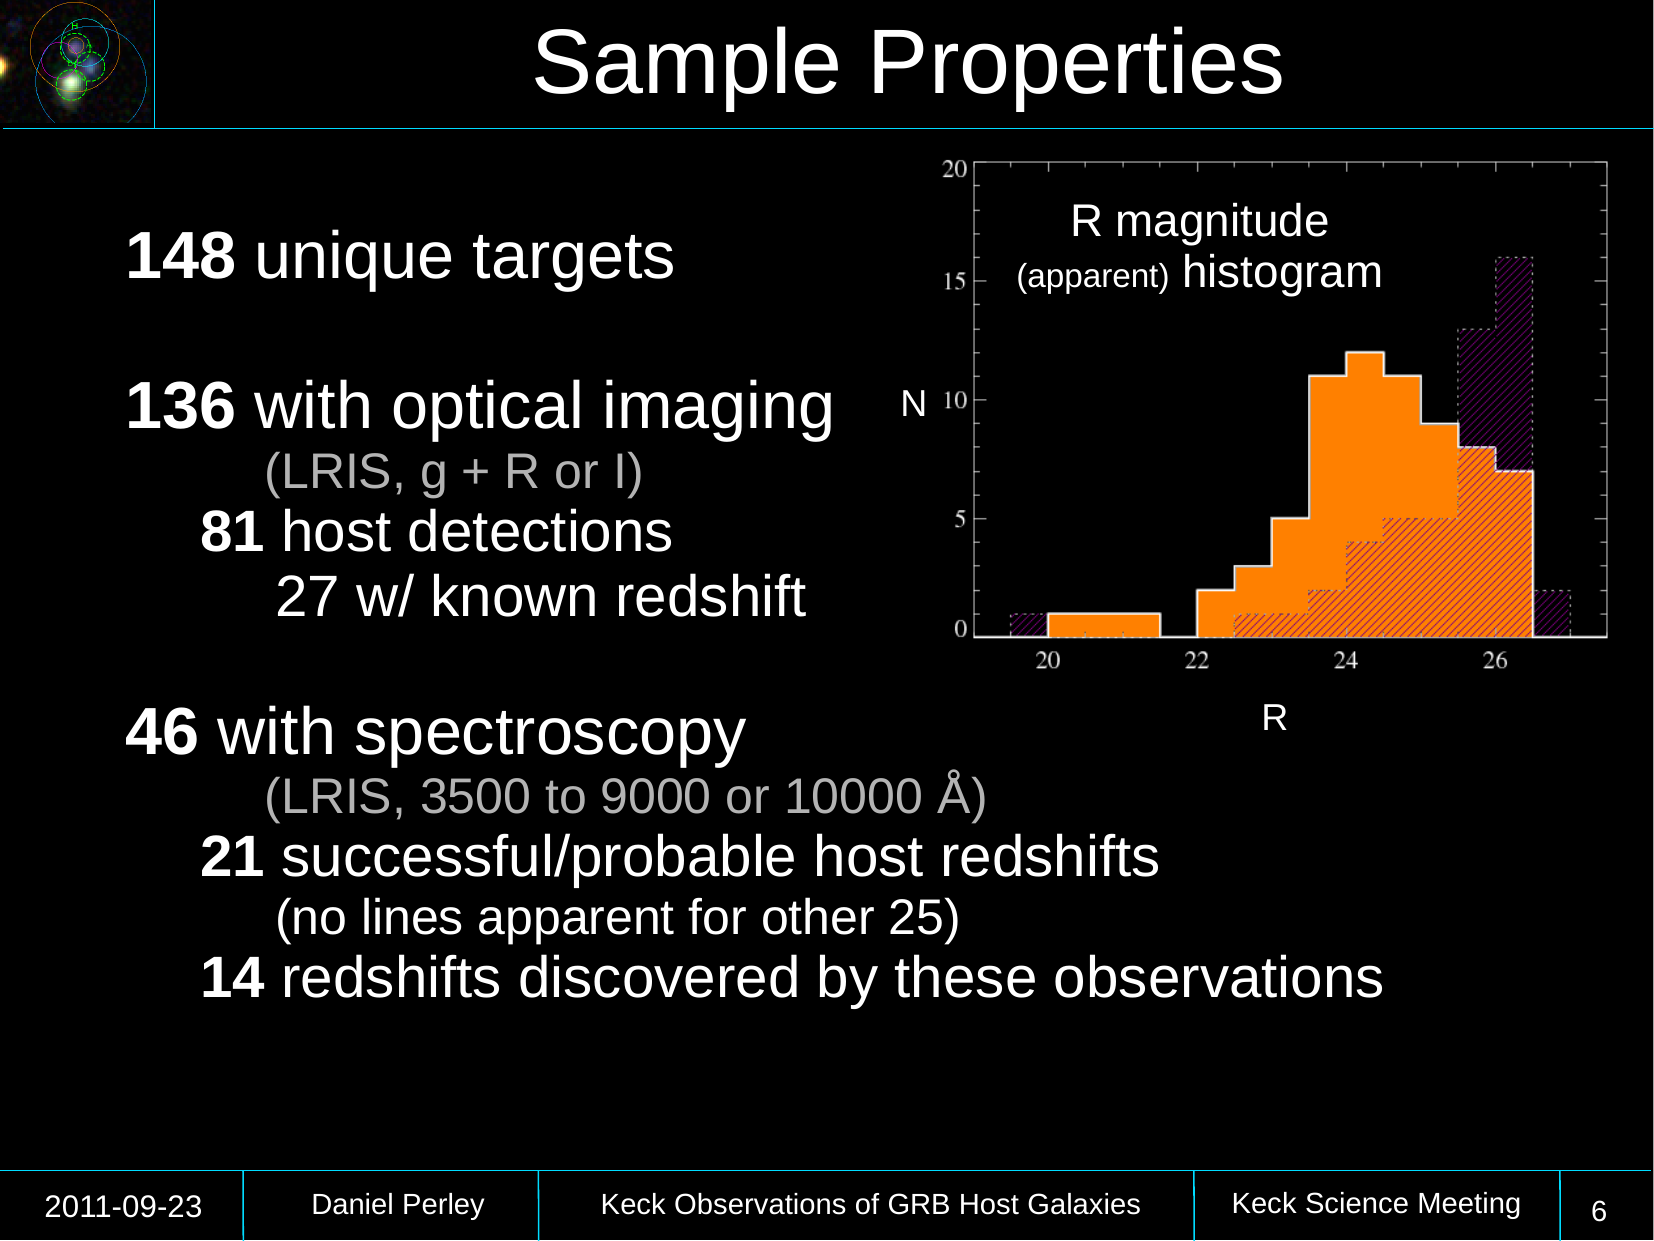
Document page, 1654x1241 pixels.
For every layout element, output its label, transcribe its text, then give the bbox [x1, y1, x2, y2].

title Sample Properties [165, 10, 1654, 114]
text_box R magnitude (apparent) histogram [975, 187, 1426, 305]
text_box 148 unique targets 136 with optical imaging (LRIS, g + R or I) 81 host detections 27 w/ known redshift 46 with spectroscopy (LRIS, 3500 to 9000 or 10000 Å) 21 successful/probable host redshifts (no lines apparent for other 25) 14 redshifts discovered by these observations [110, 211, 1461, 1018]
text_box R [1200, 688, 1351, 746]
picture [933, 155, 1613, 676]
text_box N [876, 375, 952, 432]
picture [0, 0, 151, 123]
